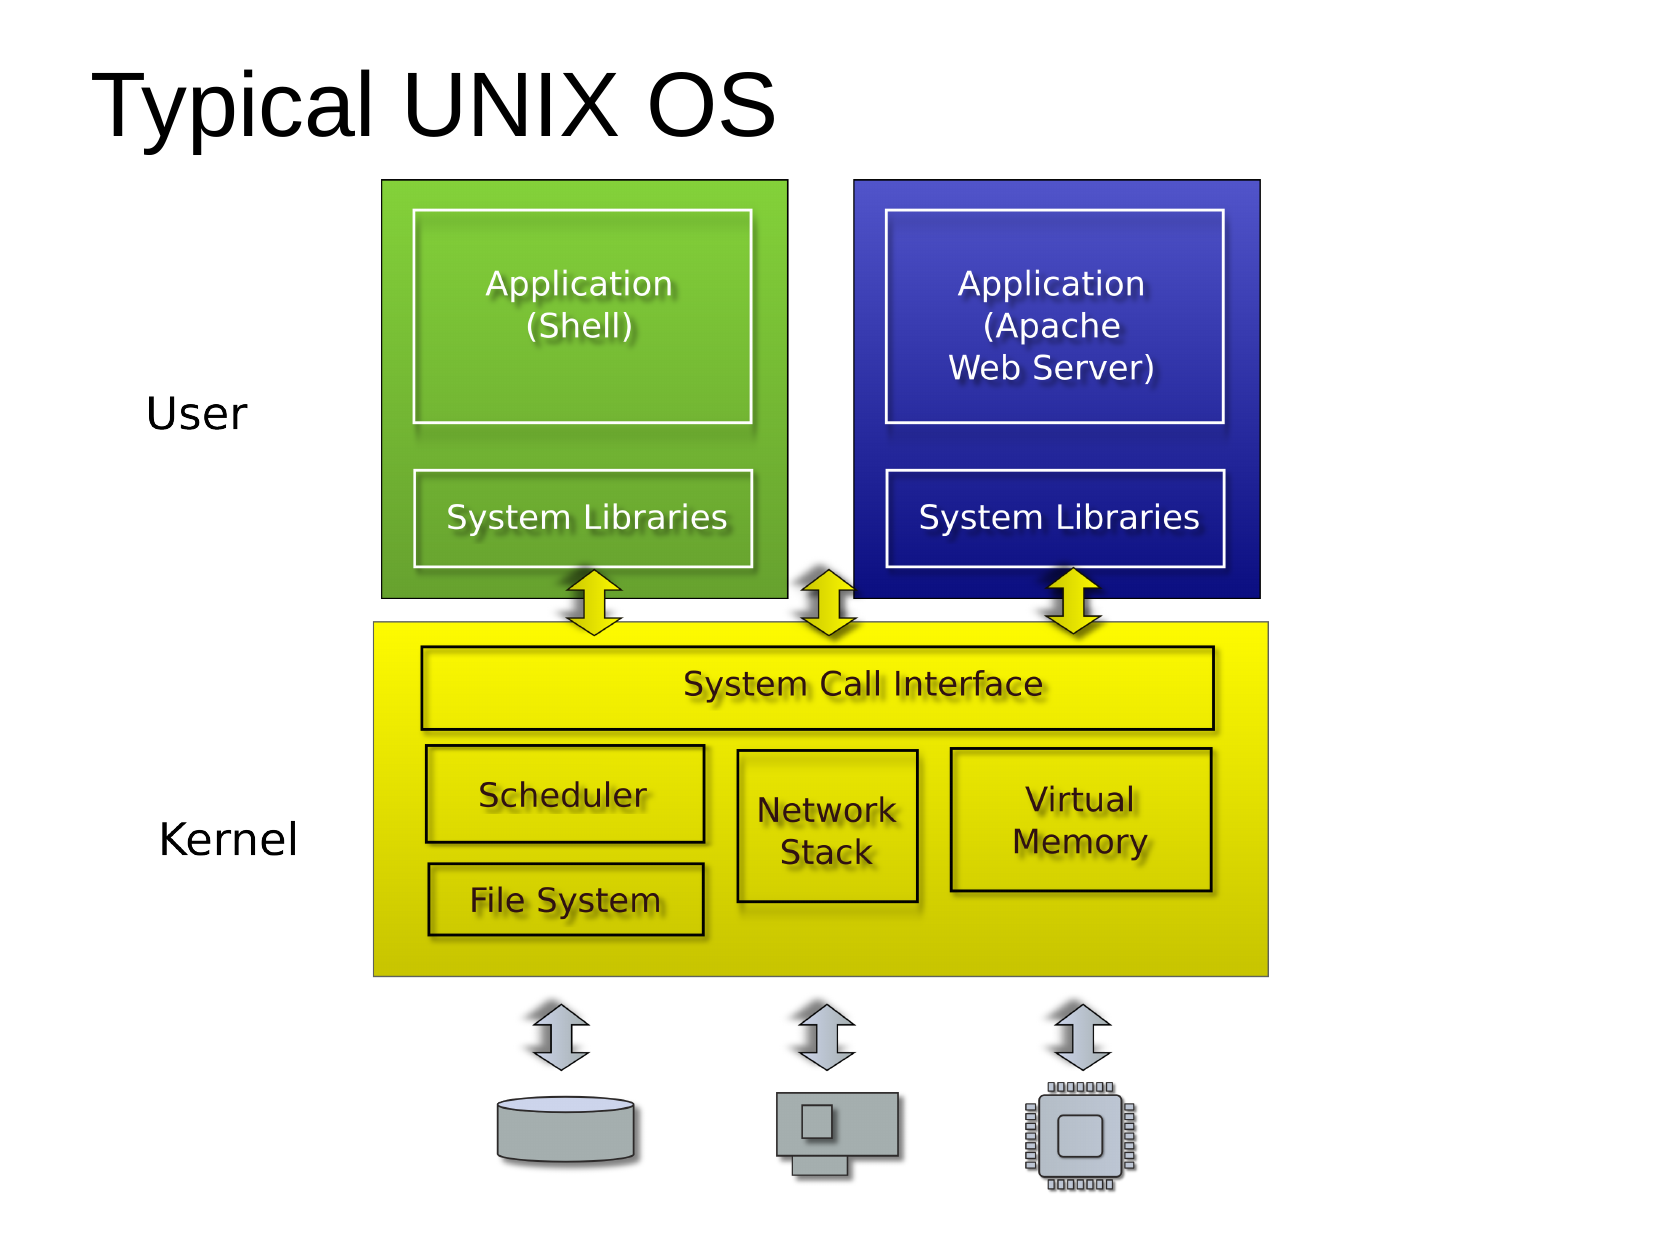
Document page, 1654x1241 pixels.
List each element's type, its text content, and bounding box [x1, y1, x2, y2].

title Typical UNIX OS [82, 48, 788, 152]
picture [149, 149, 1350, 1200]
